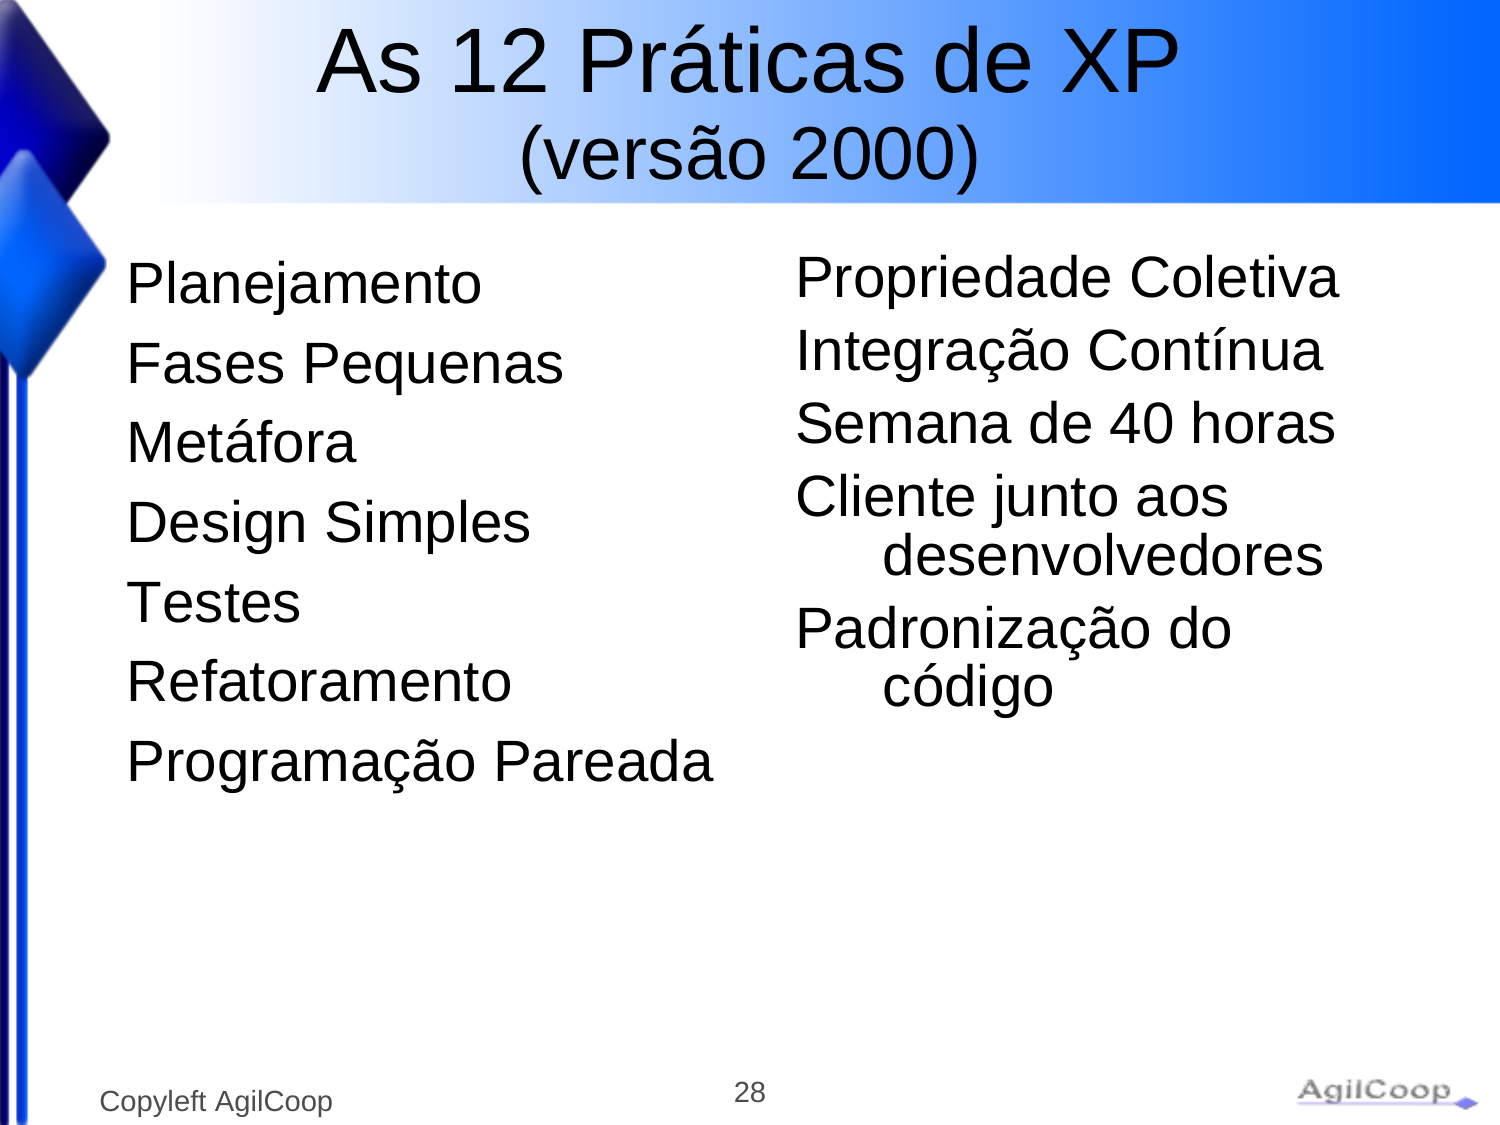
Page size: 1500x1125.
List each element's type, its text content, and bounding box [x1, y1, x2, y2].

list Planejamento Fases Pequenas Metáfora Design Simples Testes Refatoramento Programação Pareada [112, 243, 757, 1006]
list Propriedade Coletiva Integração Contínua Semana de 40 horas Cliente junto aos desenvolvedores Padronização do código [780, 243, 1426, 1006]
title As 12 Práticas de XP (versão 2000) [75, 0, 1426, 211]
picture [0, 0, 1500, 1125]
